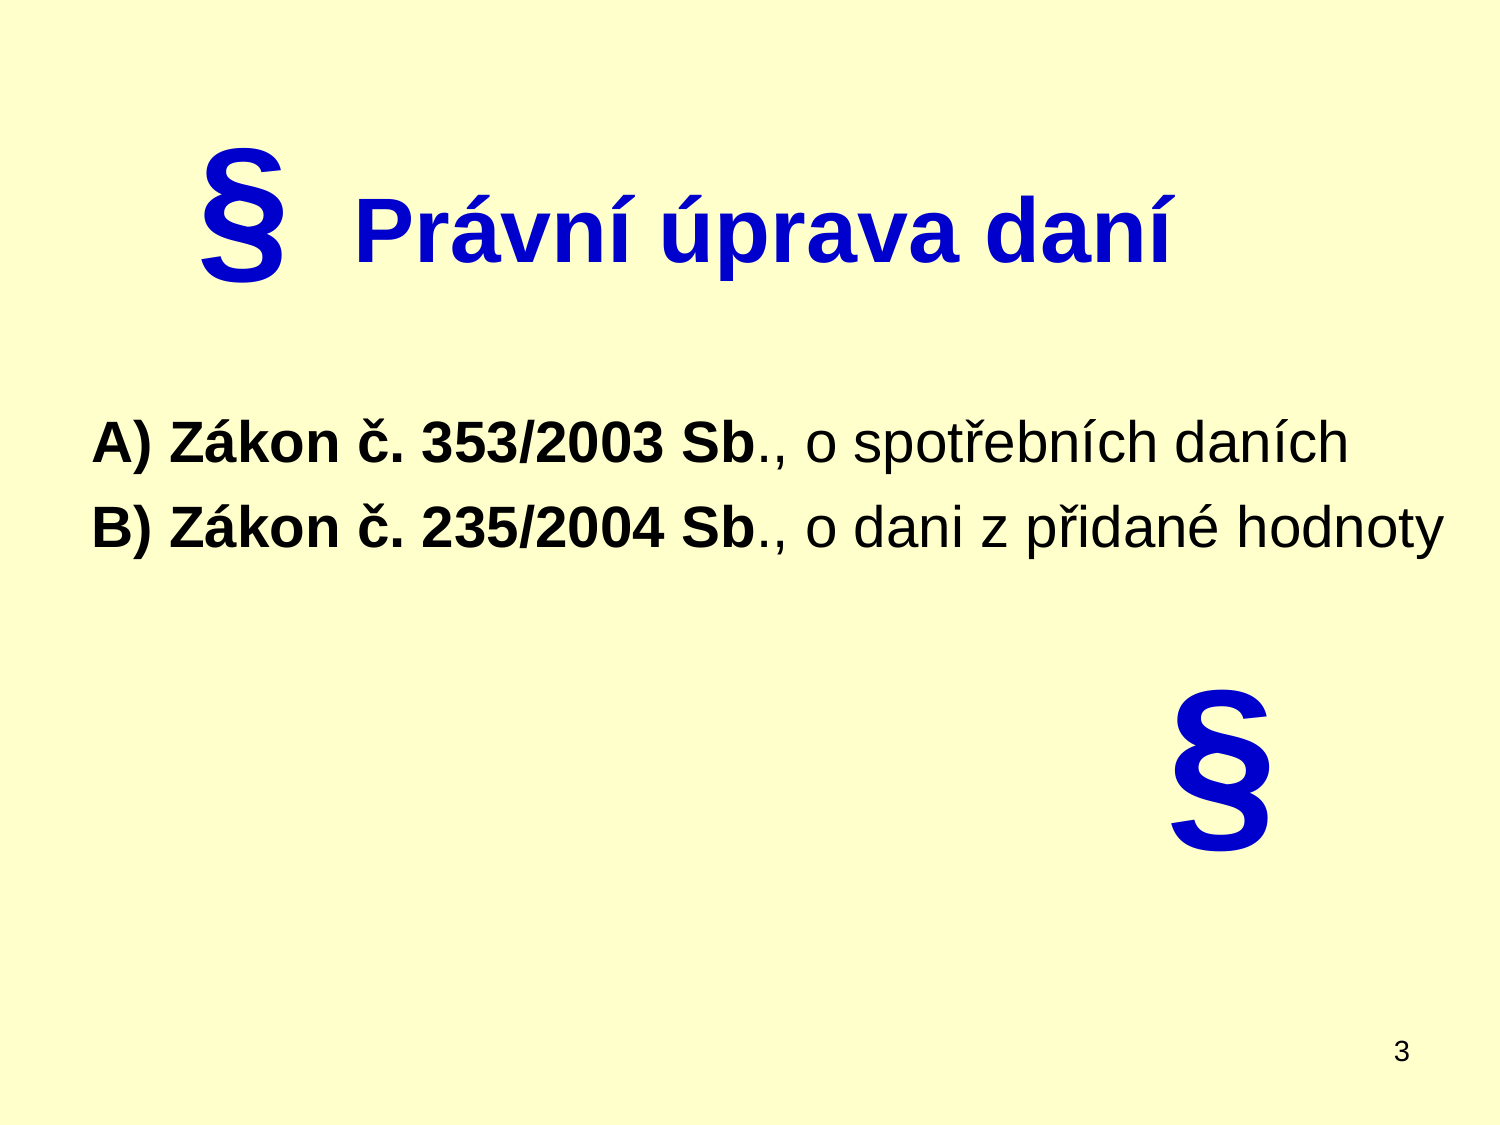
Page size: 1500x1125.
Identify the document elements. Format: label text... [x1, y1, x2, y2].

title Právní úprava daní [88, 103, 1439, 349]
text_box <číslo> [1074, 1024, 1426, 1103]
text_box § [1151, 621, 1270, 877]
list A) Zákon č. 353/2003 Sb., o spotřebních daních B) Zákon č. 235/2004 Sb., o dani z přidané hodnoty [76, 397, 1473, 764]
text_box § [183, 90, 290, 306]
